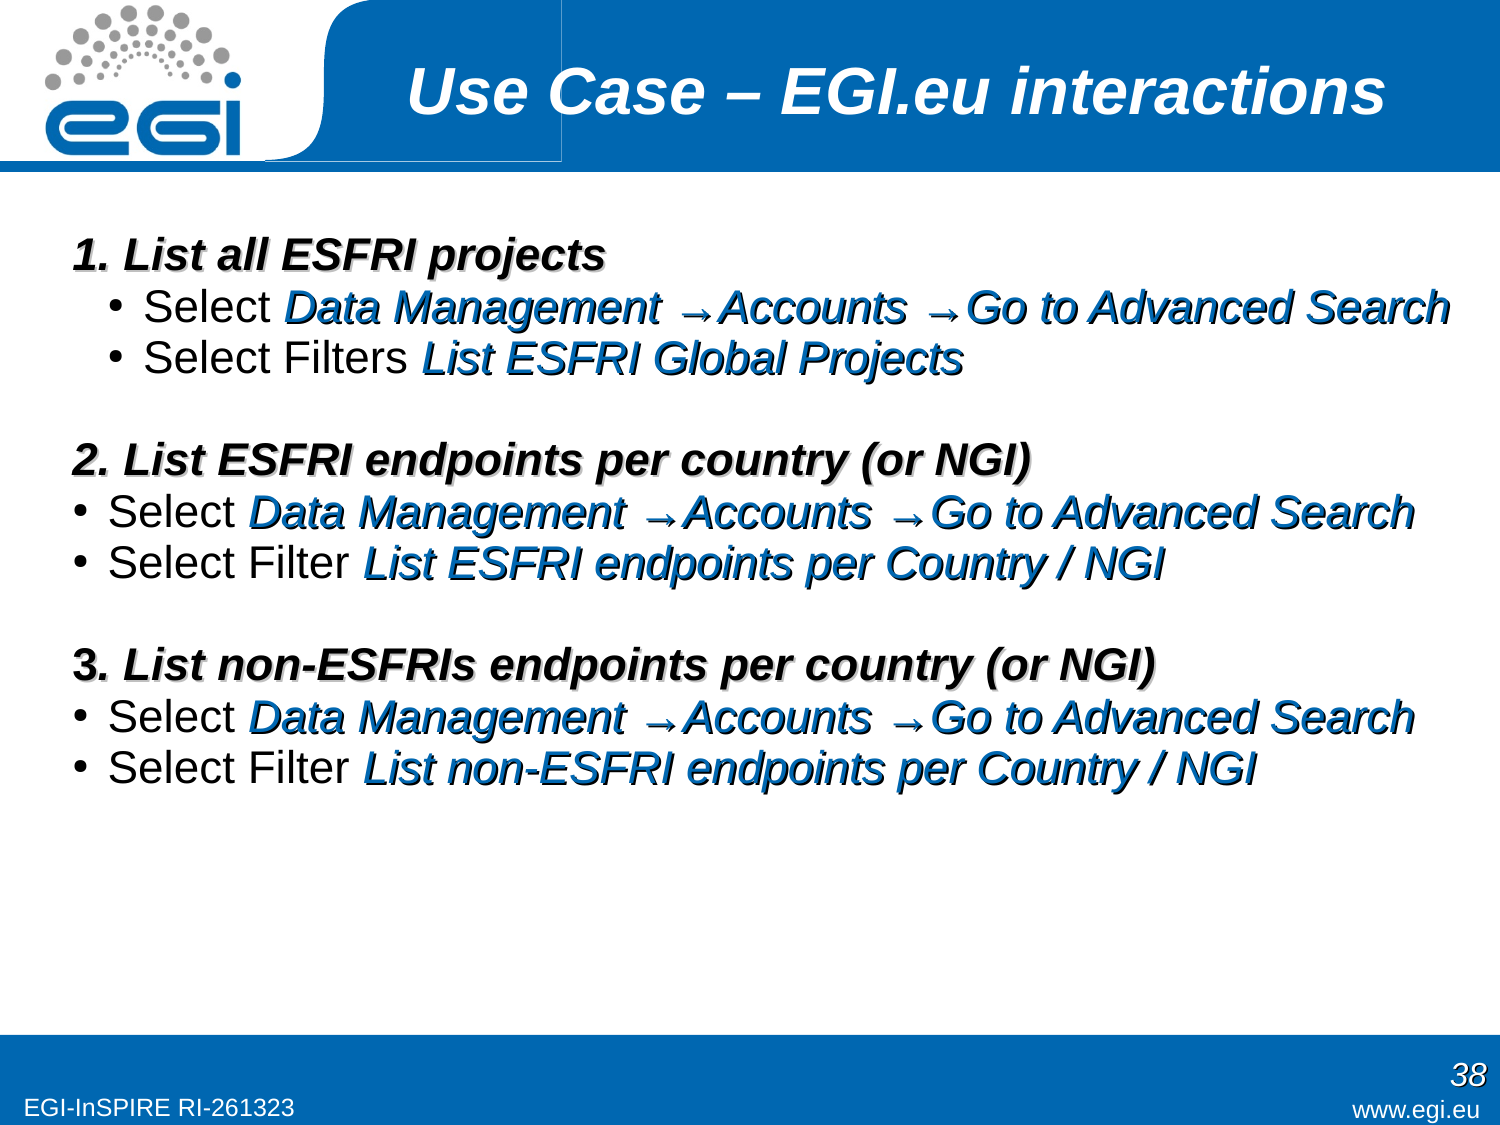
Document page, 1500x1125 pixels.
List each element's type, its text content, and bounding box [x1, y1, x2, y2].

text_box Use Case – EGI.eu interactions [349, 40, 1446, 135]
text_box 1. List all ESFRI projects Select Data Management →Accounts →Go to Advanced Search Select Filters List ESFRI Global Projects 2. List ESFRI endpoints per country (or NGI) Select Data Management →Accounts →Go to Advanced Search Select Filter List ESFRI endpoints per Country / NGI 3. List non-ESFRIs endpoints per country (or NGI) Select Data Management →Accounts →Go to Advanced Search Select Filter List non-ESFRI endpoints per Country / NGI [22, 170, 1499, 1008]
picture [0, 0, 265, 161]
